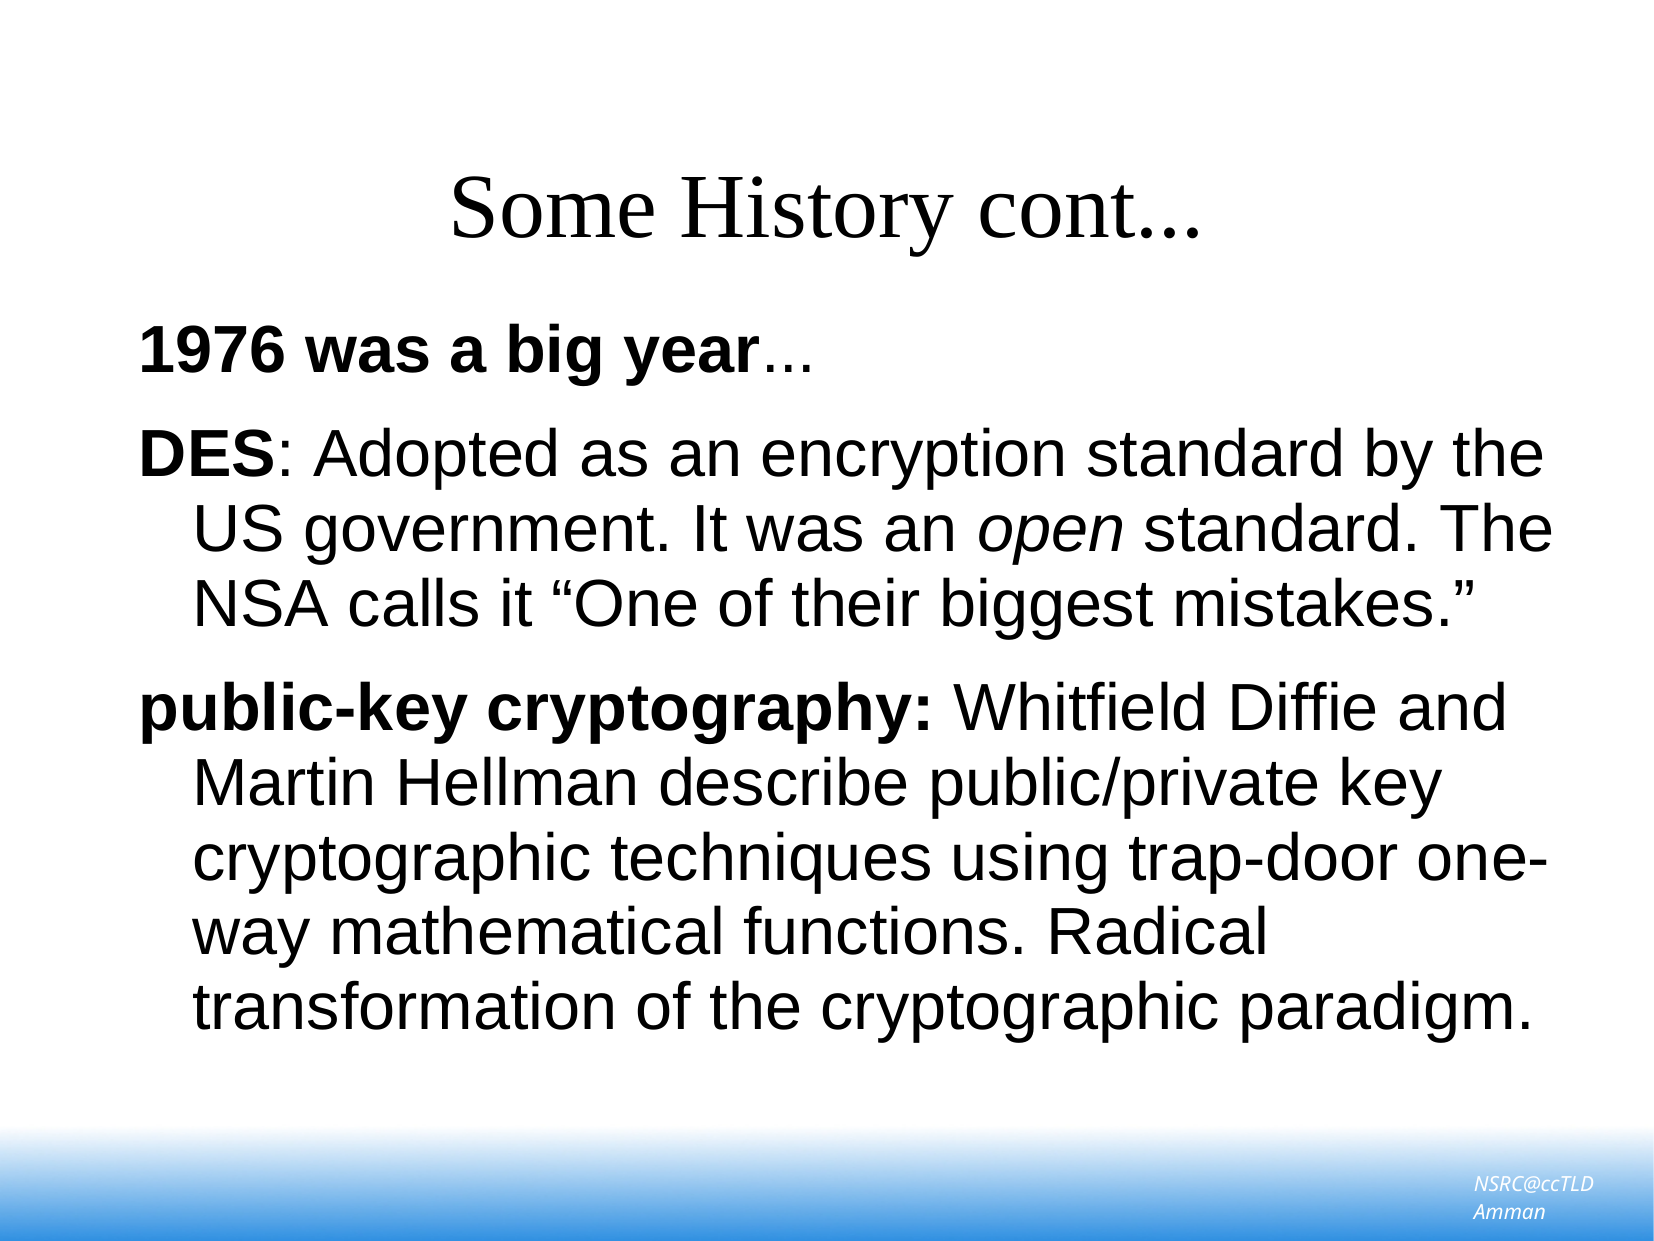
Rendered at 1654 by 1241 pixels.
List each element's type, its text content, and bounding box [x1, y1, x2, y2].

title Some History cont... [121, 102, 1534, 310]
list 1976 was a big year... DES: Adopted as an encryption standard by the US government. It was an open standard. The NSA calls it “One of their biggest mistakes.” public-key cryptography: Whitfield Diffie and Martin Hellman describe public/private key cryptographic techniques using trap-door one-way mathematical functions. Radical transformation of the cryptographic paradigm. [121, 311, 1576, 1164]
picture [0, 1124, 1654, 1241]
